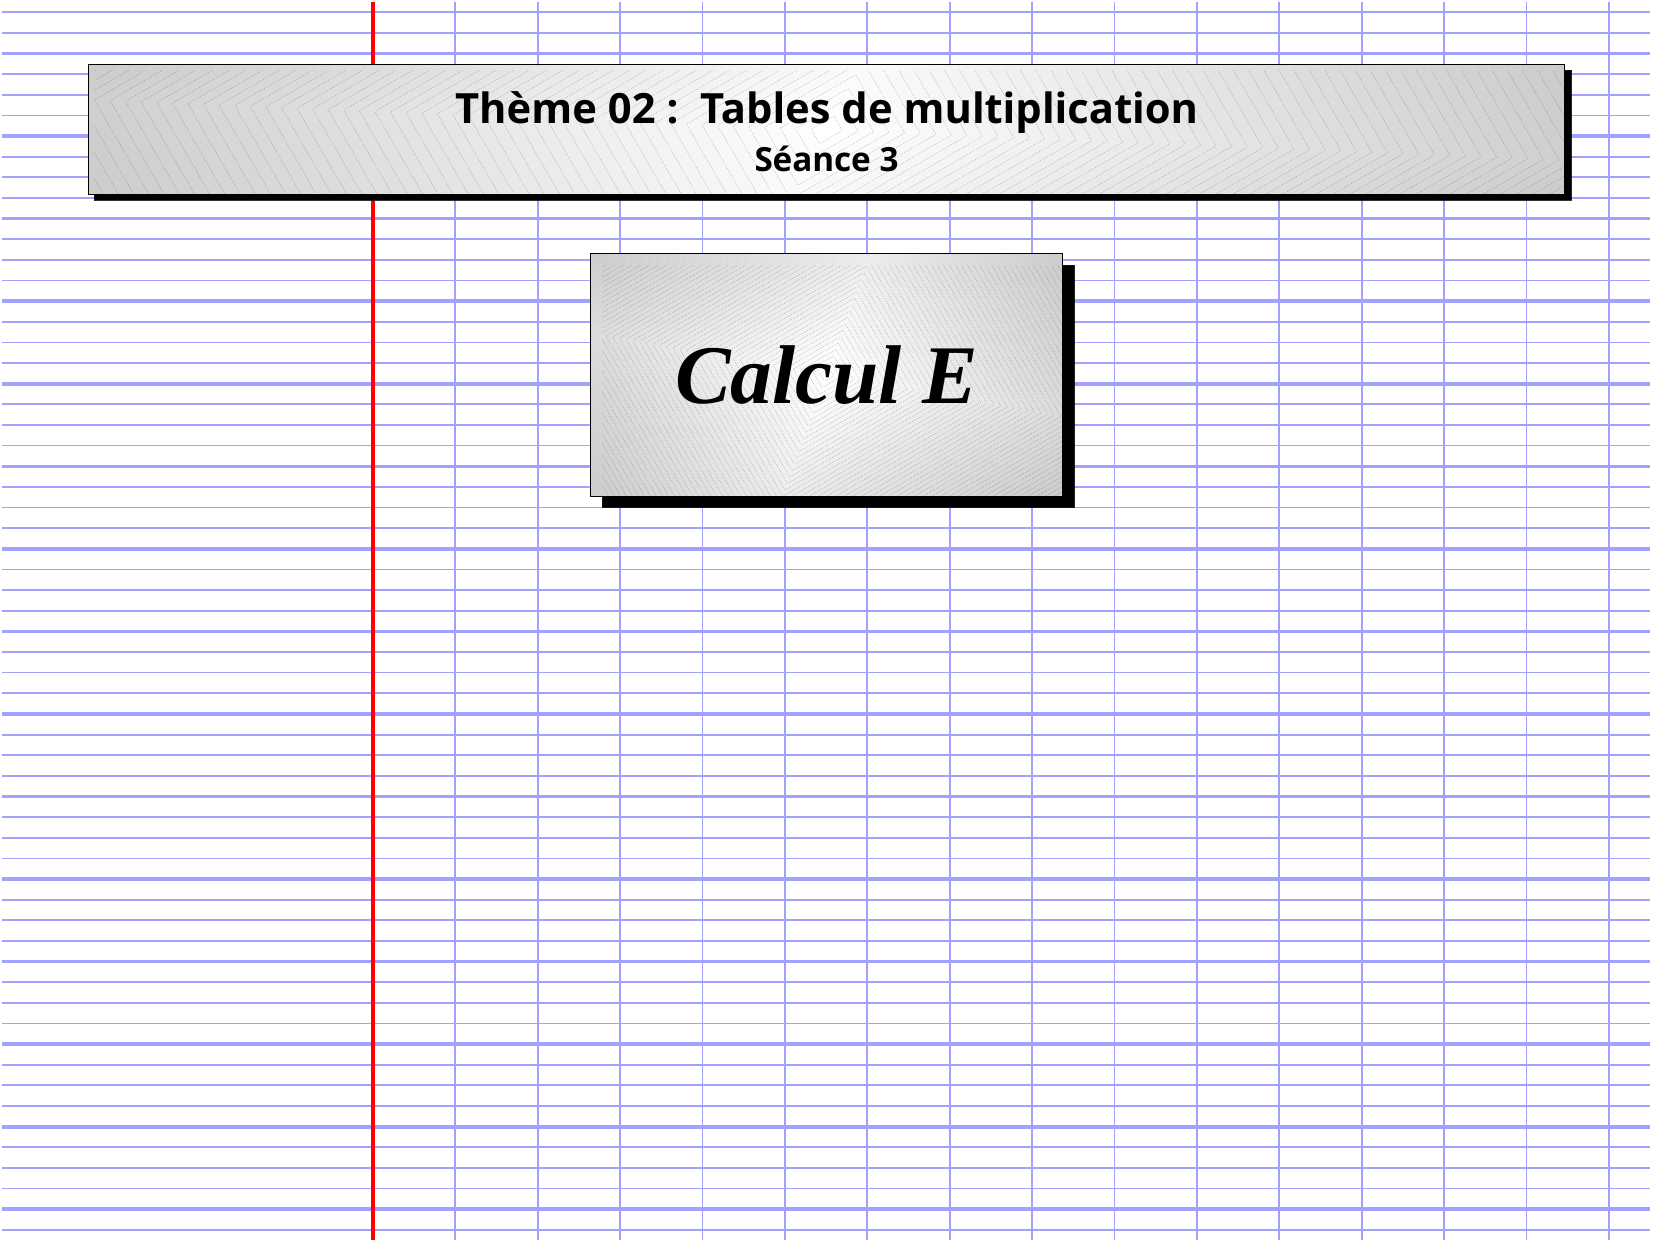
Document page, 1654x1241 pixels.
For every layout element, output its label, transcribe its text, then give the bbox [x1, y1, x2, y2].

text_box Thème 02 : Tables de multiplication Séance 3 [88, 64, 1565, 195]
picture [0, 0, 1654, 1241]
text_box Calcul E [590, 253, 1063, 497]
